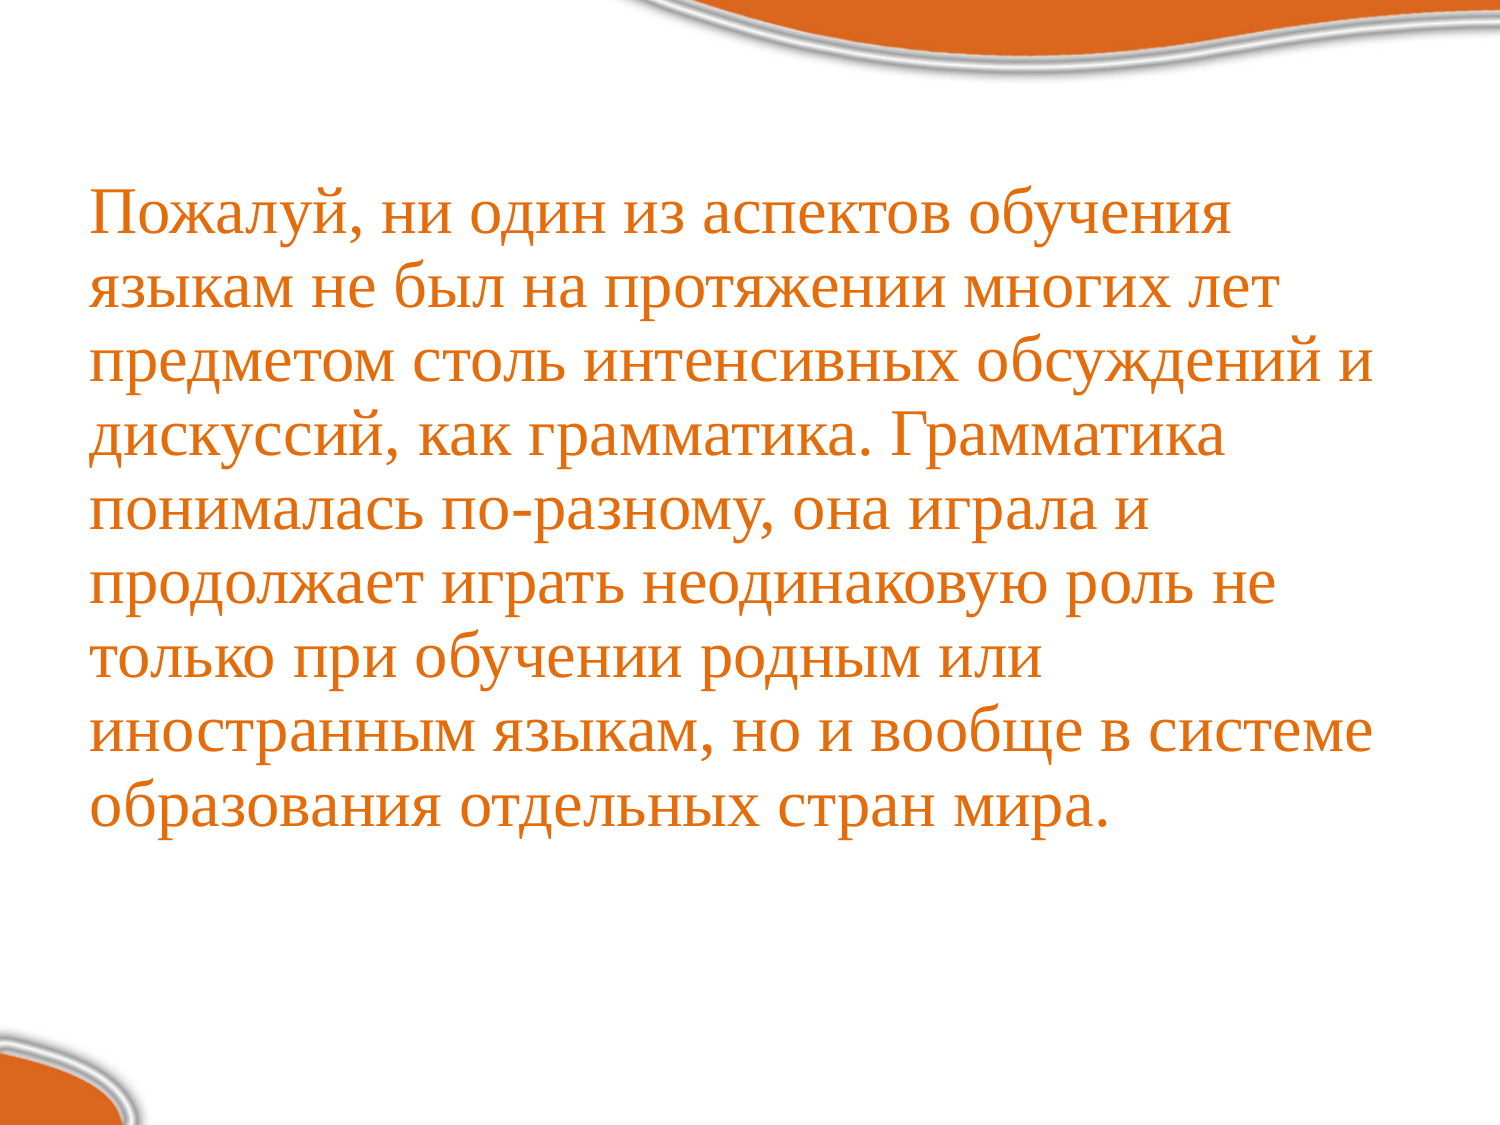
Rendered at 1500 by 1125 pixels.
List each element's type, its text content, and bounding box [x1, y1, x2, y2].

list Пожалуй, ни один из аспектов обучения языкам не был на протяжении многих лет предметом столь интенсивных обсуждений и дискуссий, как грамматика. Грамматика понималась по-разному, она играла и продолжает играть неодинаковую роль не только при обучении родным или иностранным языкам, но и вообще в системе образования отдельных стран мира. [75, 70, 1425, 1005]
picture [0, 0, 1500, 1125]
